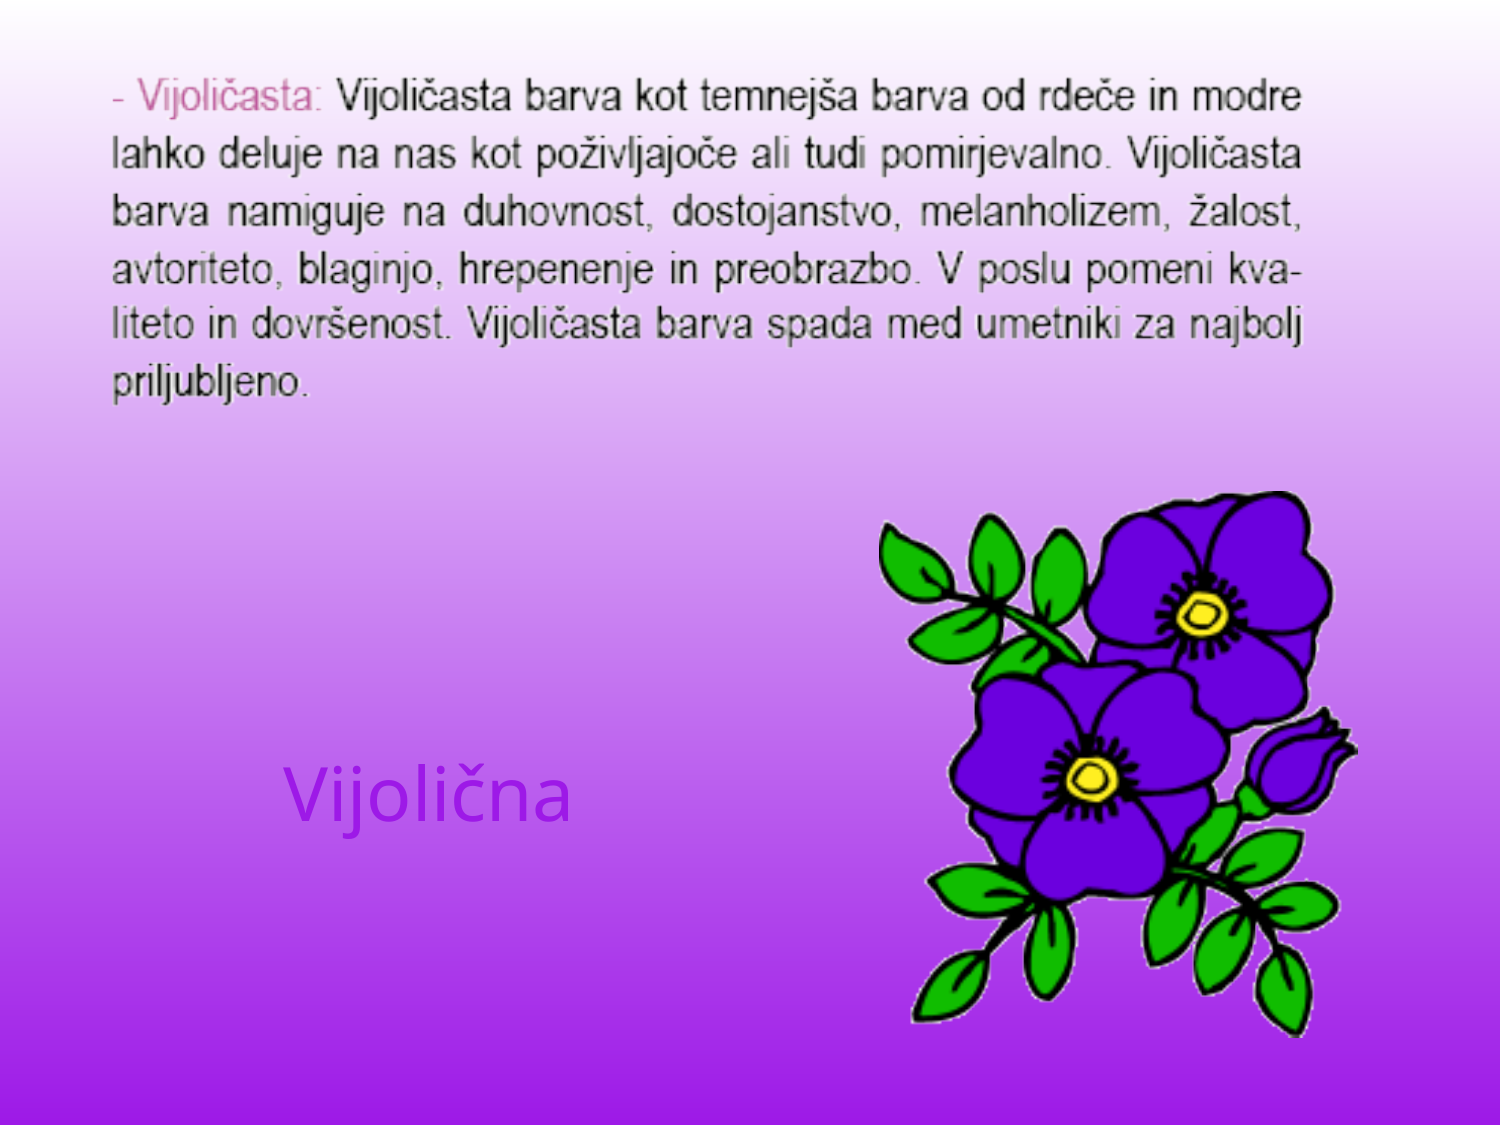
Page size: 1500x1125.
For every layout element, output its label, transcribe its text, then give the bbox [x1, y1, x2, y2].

text_box Vijolična [147, 739, 711, 1000]
picture [879, 491, 1358, 1038]
picture [112, 54, 1318, 422]
